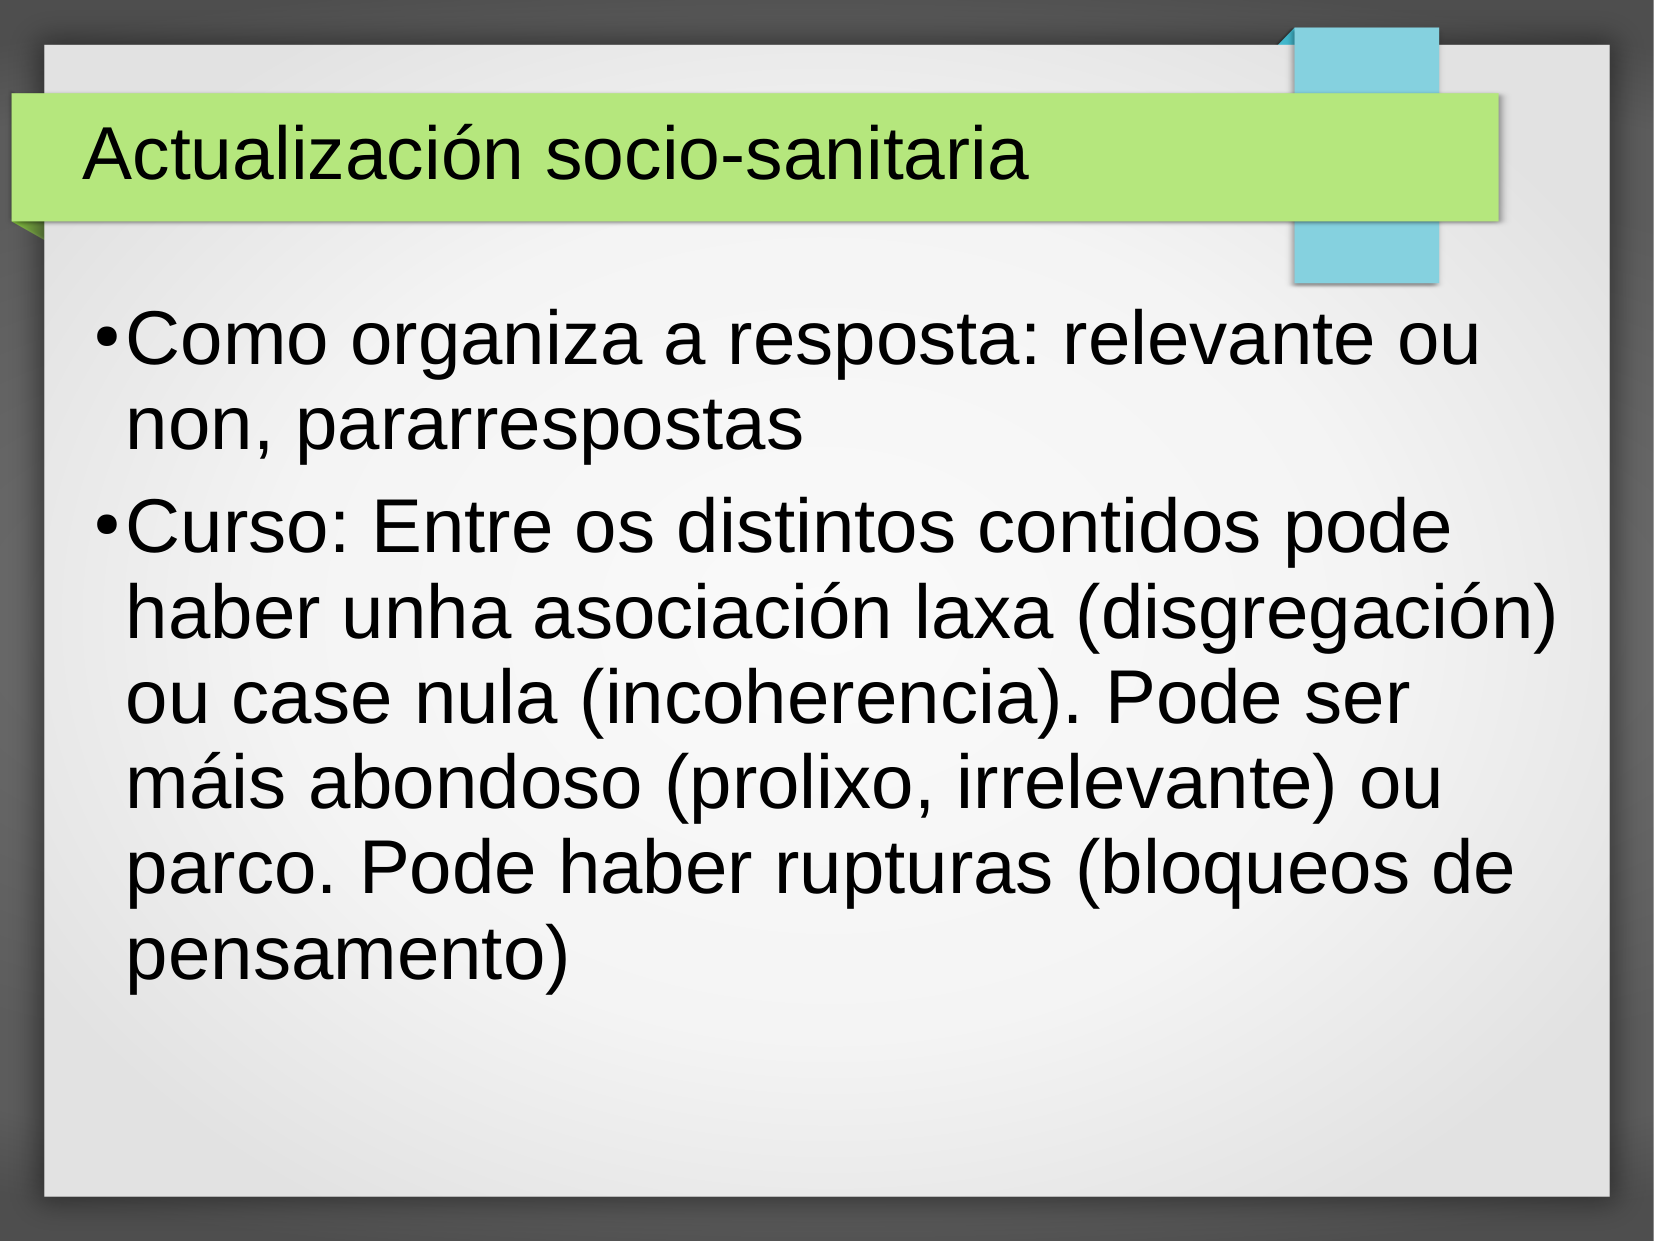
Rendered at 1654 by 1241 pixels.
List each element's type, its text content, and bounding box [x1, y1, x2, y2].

picture [0, 0, 1654, 1241]
list Como organiza a resposta: relevante ou non, pararrespostas Curso: Entre os distintos contidos pode haber unha asociación laxa (disgregación) ou case nula (incoherencia). Pode ser máis abondoso (prolixo, irrelevante) ou parco. Pode haber rupturas (bloqueos de pensamento) [82, 295, 1571, 1015]
title Actualización socio-sanitaria [82, 94, 1264, 213]
